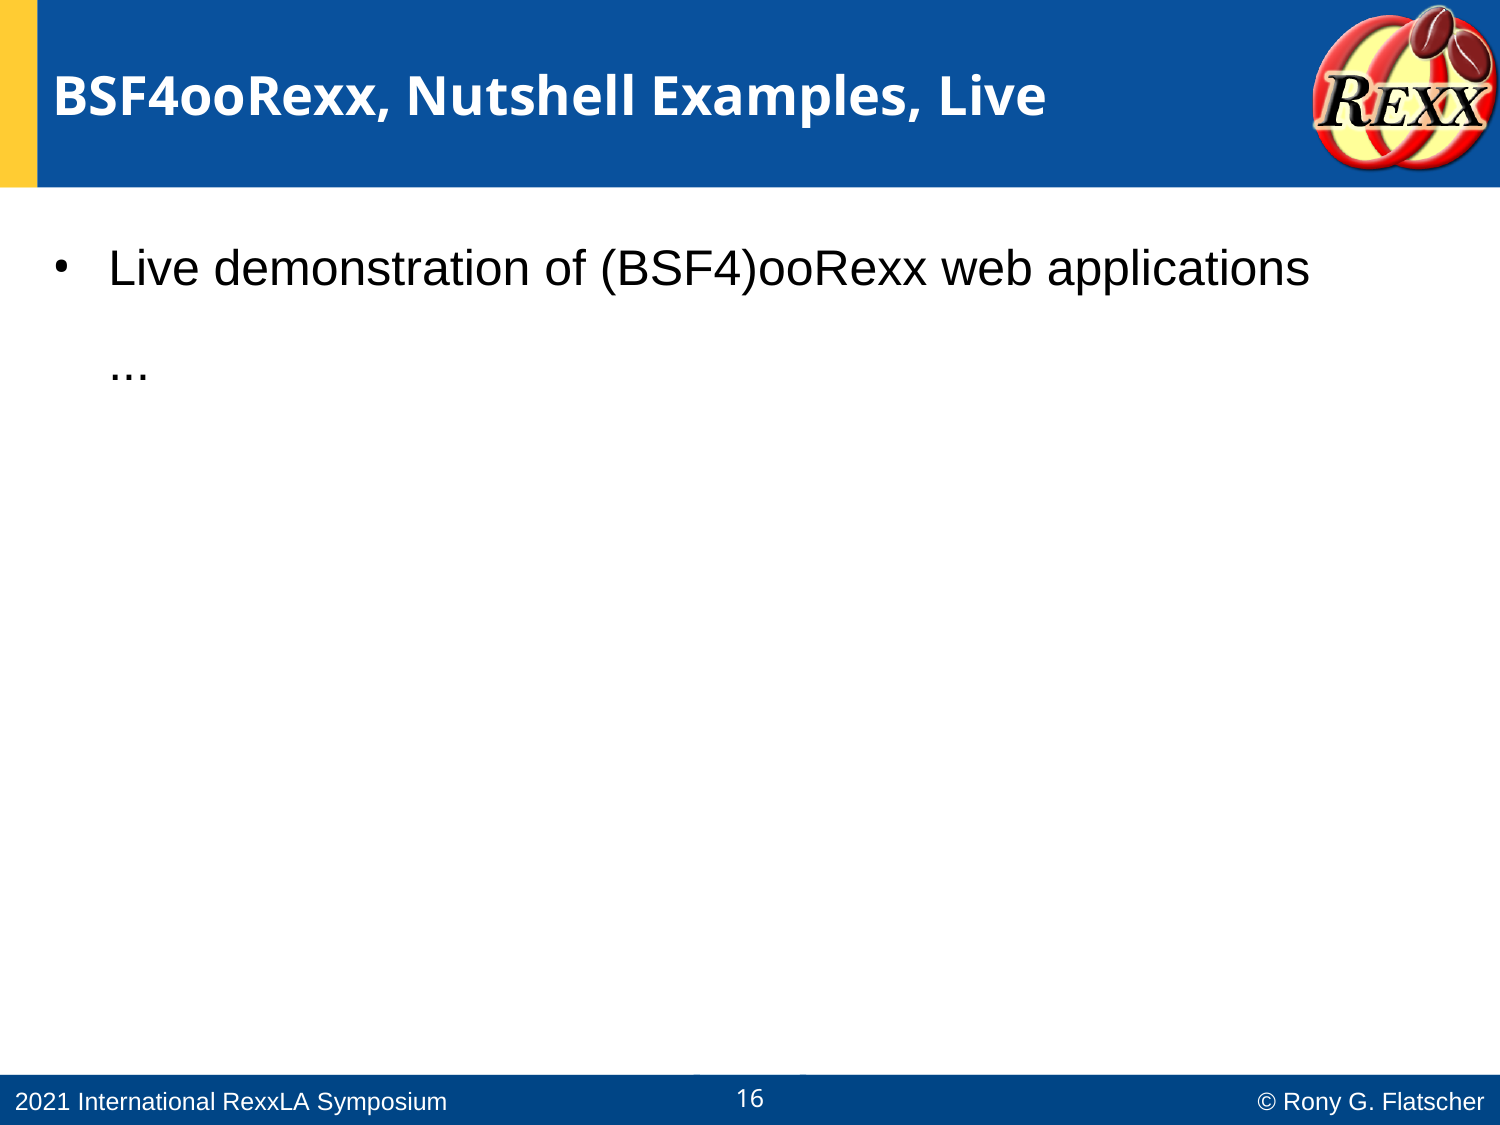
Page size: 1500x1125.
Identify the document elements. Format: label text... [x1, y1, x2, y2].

list Live demonstration of (BSF4)ooRexx web applications ... [37, 212, 1500, 1051]
picture [1310, 0, 1500, 188]
title BSF4ooRexx, Nutshell Examples, Live [37, 0, 1310, 188]
